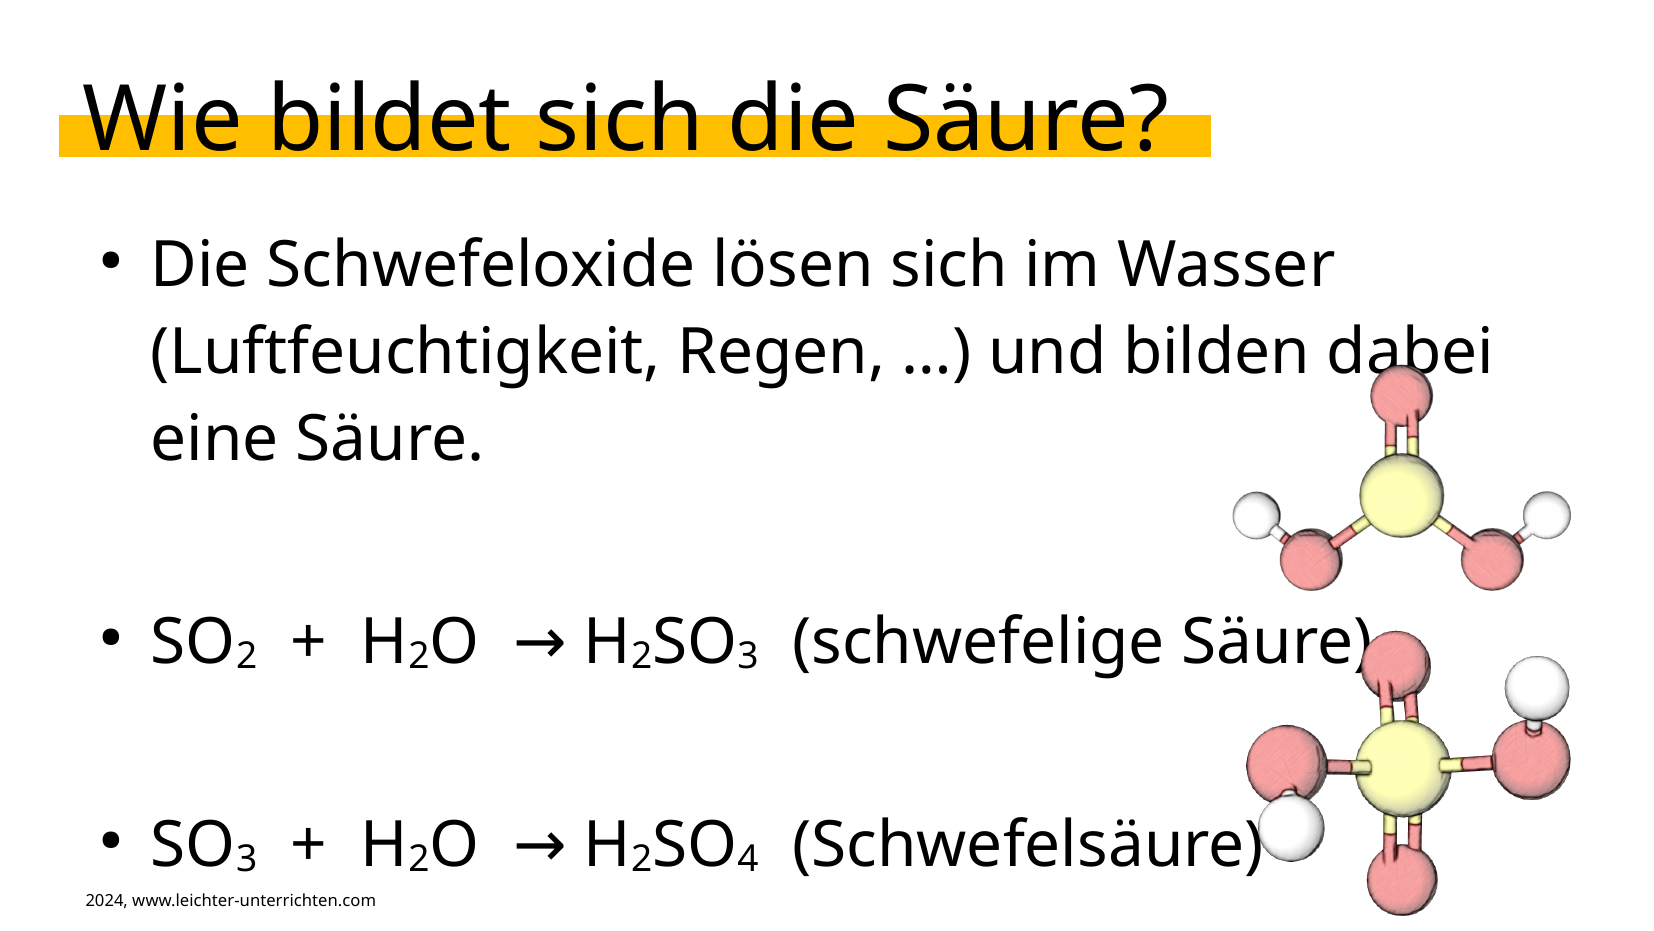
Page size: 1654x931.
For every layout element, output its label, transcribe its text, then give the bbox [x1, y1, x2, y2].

list Die Schwefeloxide lösen sich im Wasser (Luftfeuchtigkeit, Regen, …) und bilden dabei eine Säure. SO2 + H2O → H2SO3 (schwefelige Säure) SO3 + H2O → H2SO4 (Schwefelsäure) [82, 217, 1571, 886]
picture [1246, 630, 1571, 916]
title Wie bildet sich die Säure? [82, 37, 1571, 193]
picture [1232, 364, 1571, 591]
